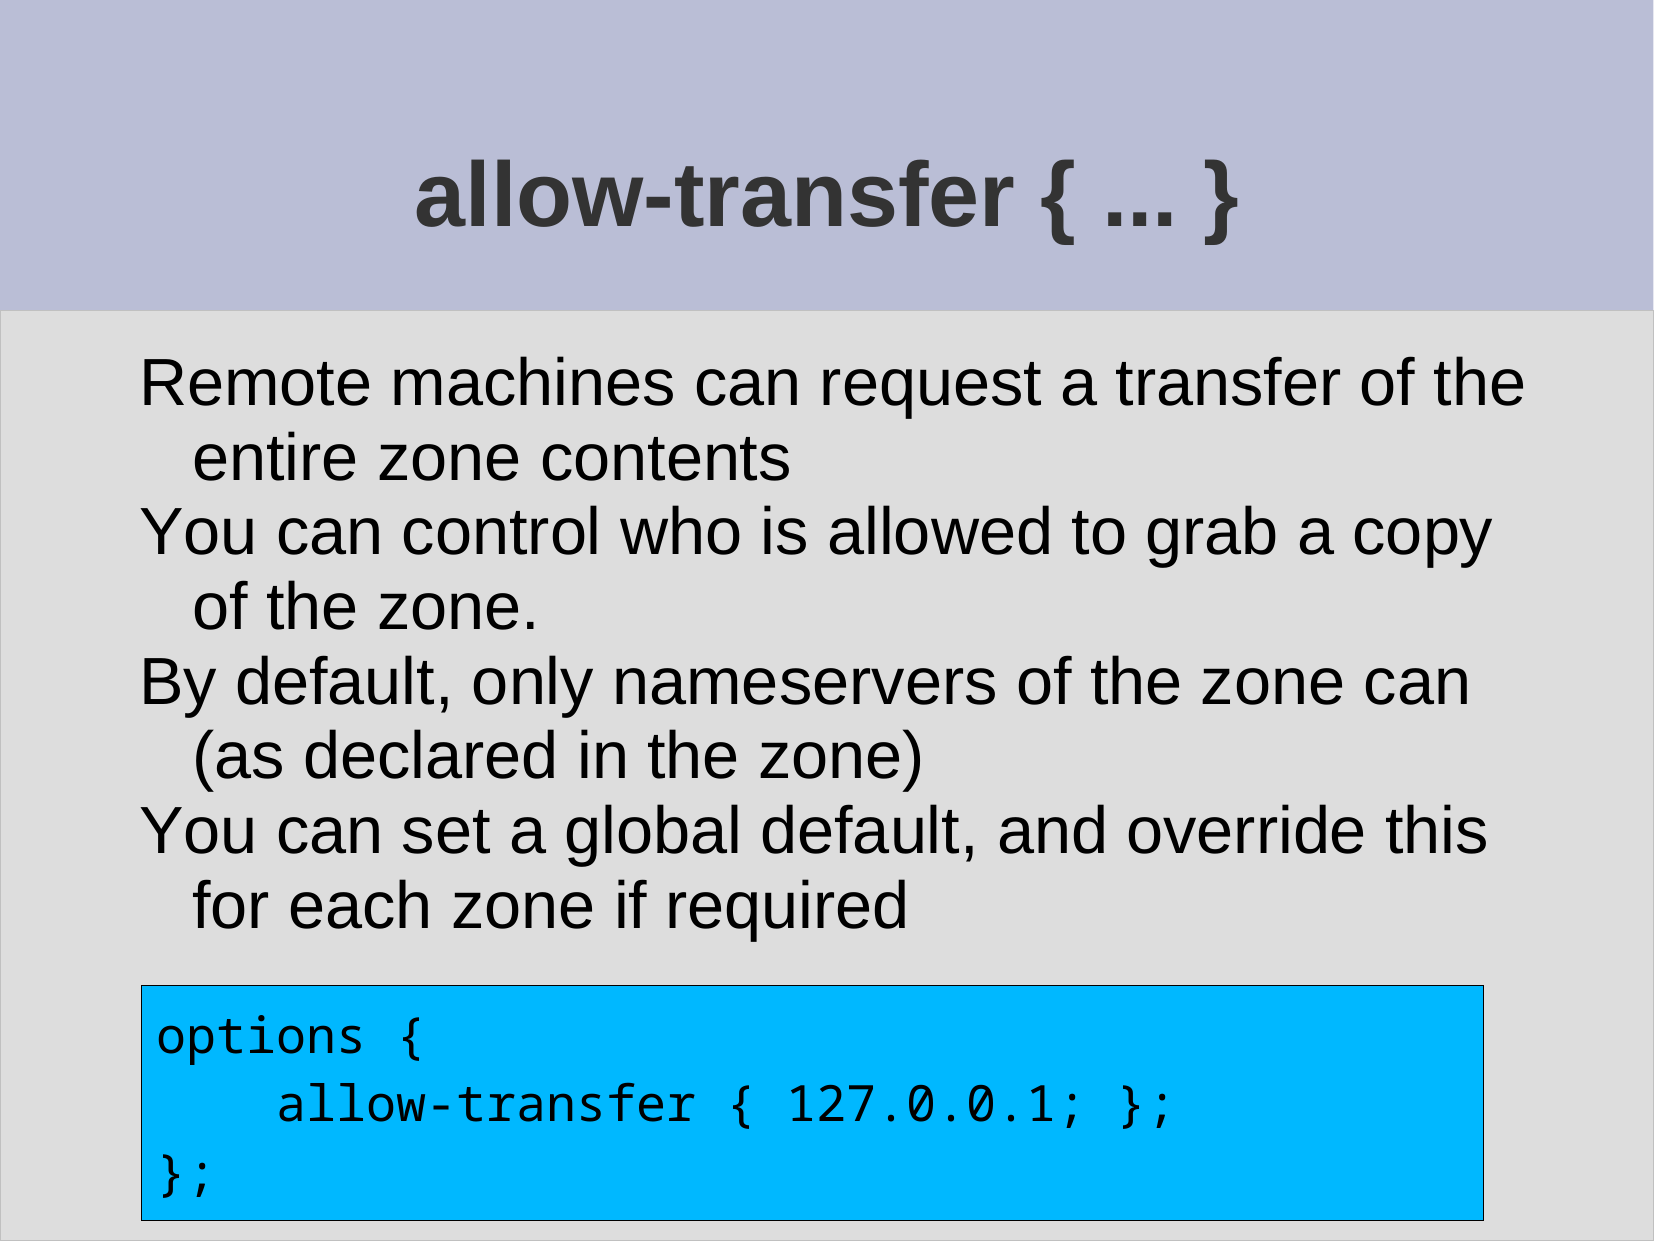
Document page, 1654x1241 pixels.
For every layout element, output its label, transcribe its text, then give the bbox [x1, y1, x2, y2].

title allow-transfer { ... } [121, 91, 1534, 299]
list Remote machines can request a transfer of the entire zone contents You can control who is allowed to grab a copy of the zone. By default, only nameservers of the zone can (as declared in the zone) You can set a global default, and override this for each zone if required [121, 344, 1534, 1127]
text_box options { allow-transfer { 127.0.0.1; }; }; [141, 985, 1484, 1186]
